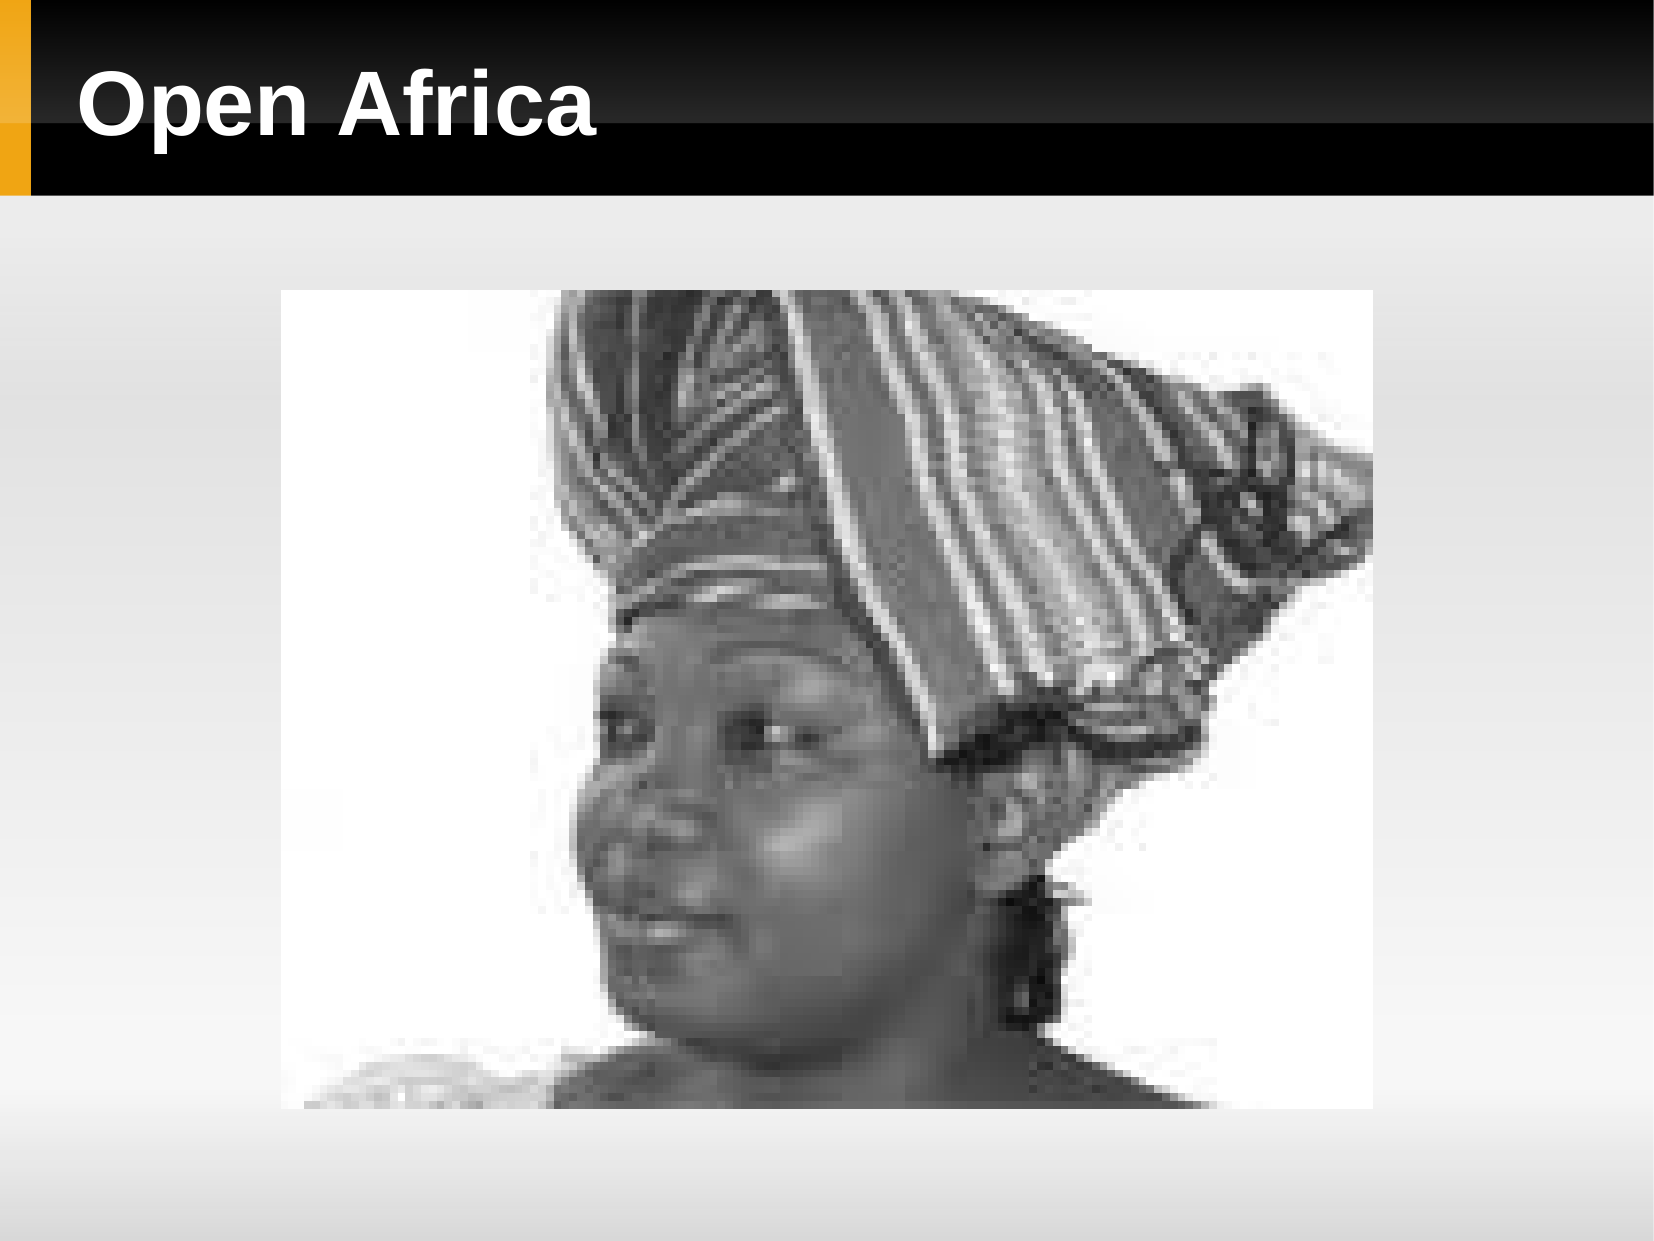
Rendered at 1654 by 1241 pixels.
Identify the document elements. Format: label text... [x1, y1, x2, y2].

title Open Africa [76, 0, 1565, 208]
picture [0, 0, 1654, 1241]
